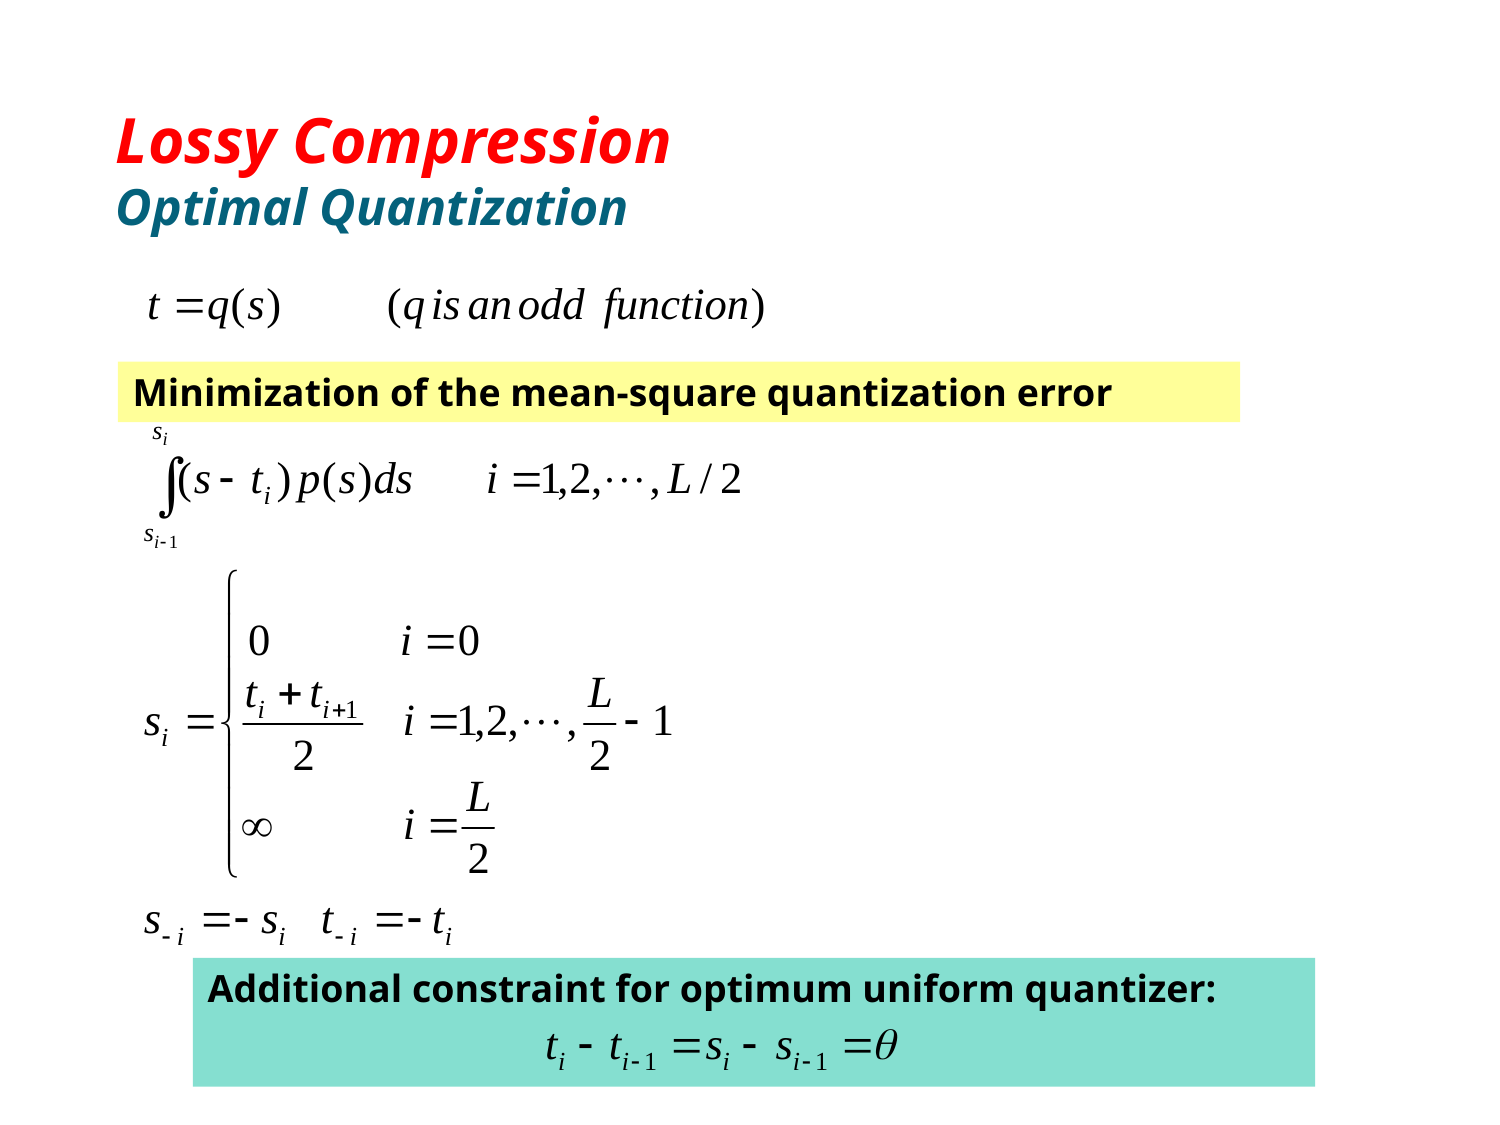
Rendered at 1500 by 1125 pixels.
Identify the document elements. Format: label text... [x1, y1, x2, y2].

text_box Additional constraint for optimum uniform quantizer: [192, 957, 1316, 1087]
chart [141, 278, 774, 339]
text_box Lossy Compression Optimal Quantization [101, 55, 1377, 244]
chart [136, 408, 751, 955]
text_box Minimization of the mean-square quantization error [117, 361, 1241, 423]
chart [539, 1014, 908, 1082]
